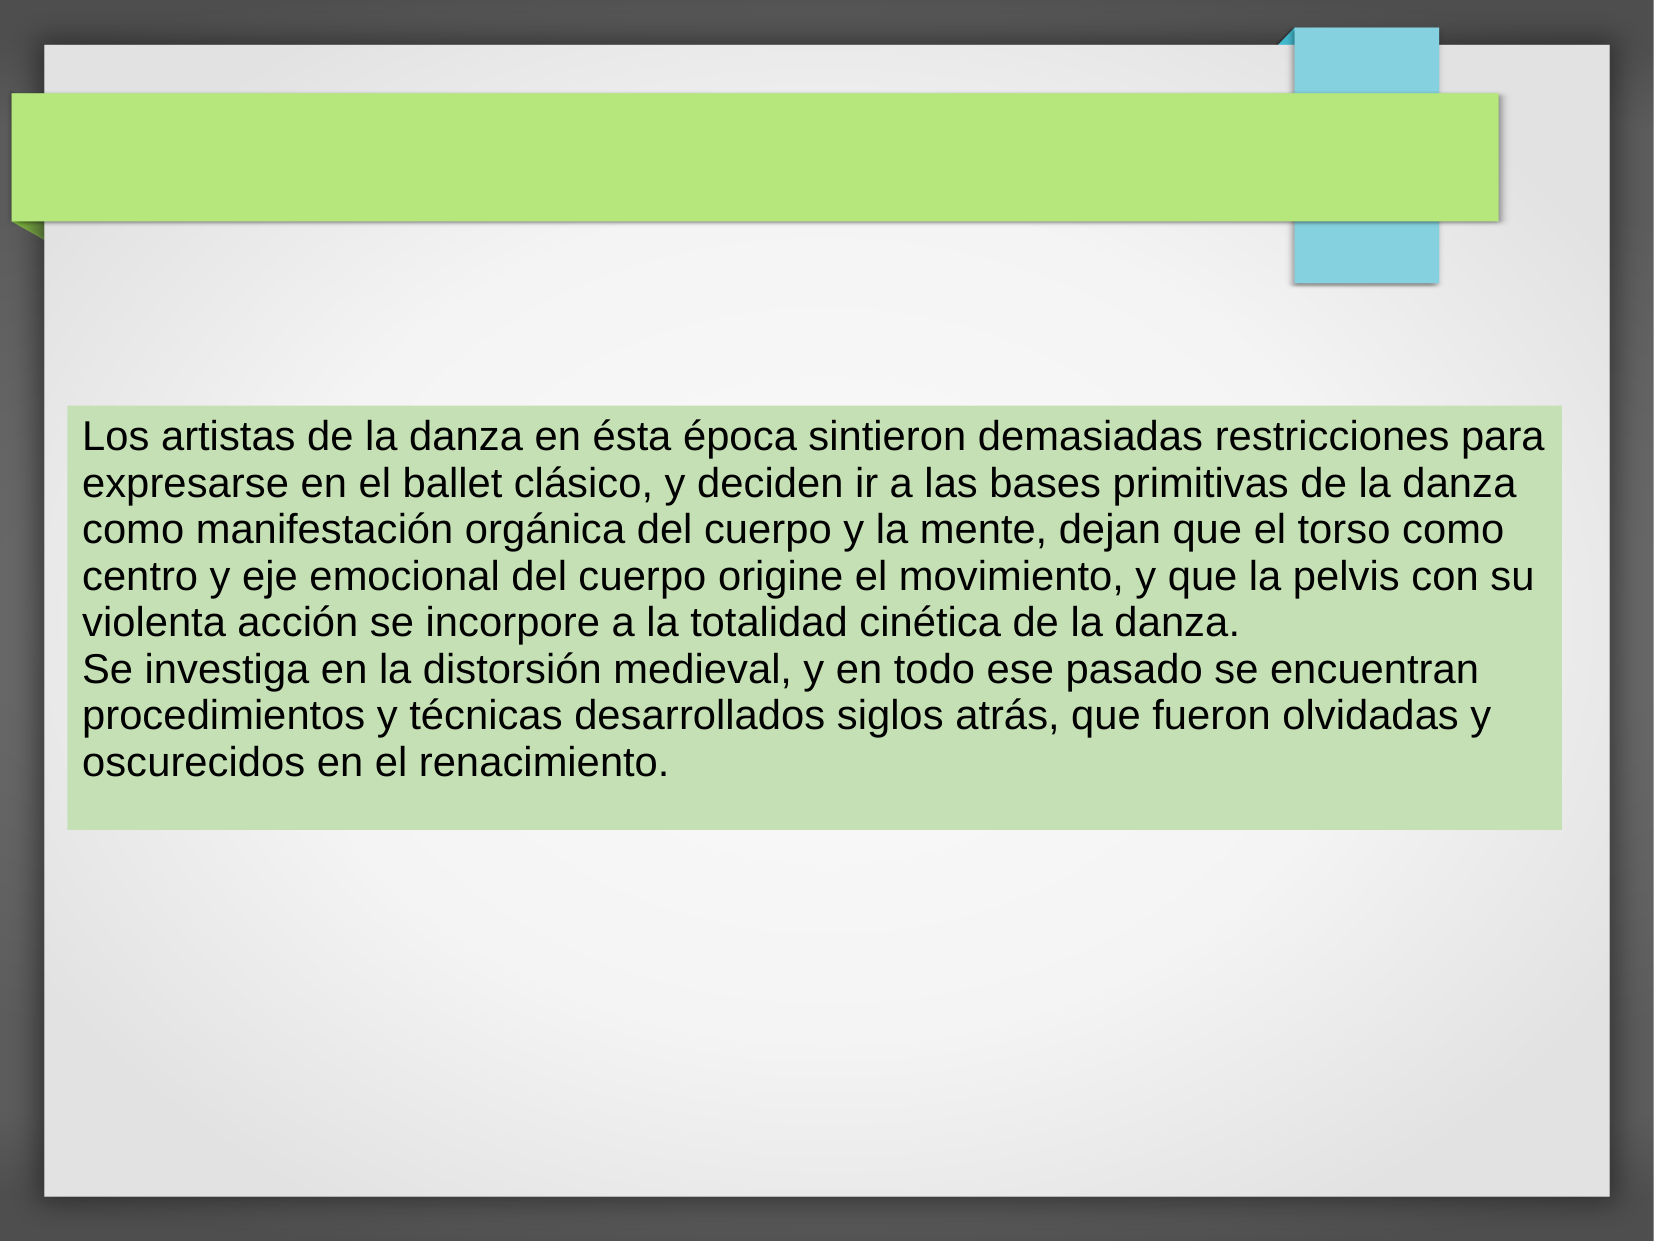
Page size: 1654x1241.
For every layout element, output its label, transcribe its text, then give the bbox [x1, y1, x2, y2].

text_box Los artistas de la danza en ésta época sintieron demasiadas restricciones para expresarse en el ballet clásico, y deciden ir a las bases primitivas de la danza como manifestación orgánica del cuerpo y la mente, dejan que el torso como centro y eje emocional del cuerpo origine el movimiento, y que la pelvis con su violenta acción se incorpore a la totalidad cinética de la danza. Se investiga en la distorsión medieval, y en todo ese pasado se encuentran procedimientos y técnicas desarrollados siglos atrás, que fueron olvidadas y oscurecidos en el renacimiento. [67, 405, 1562, 830]
